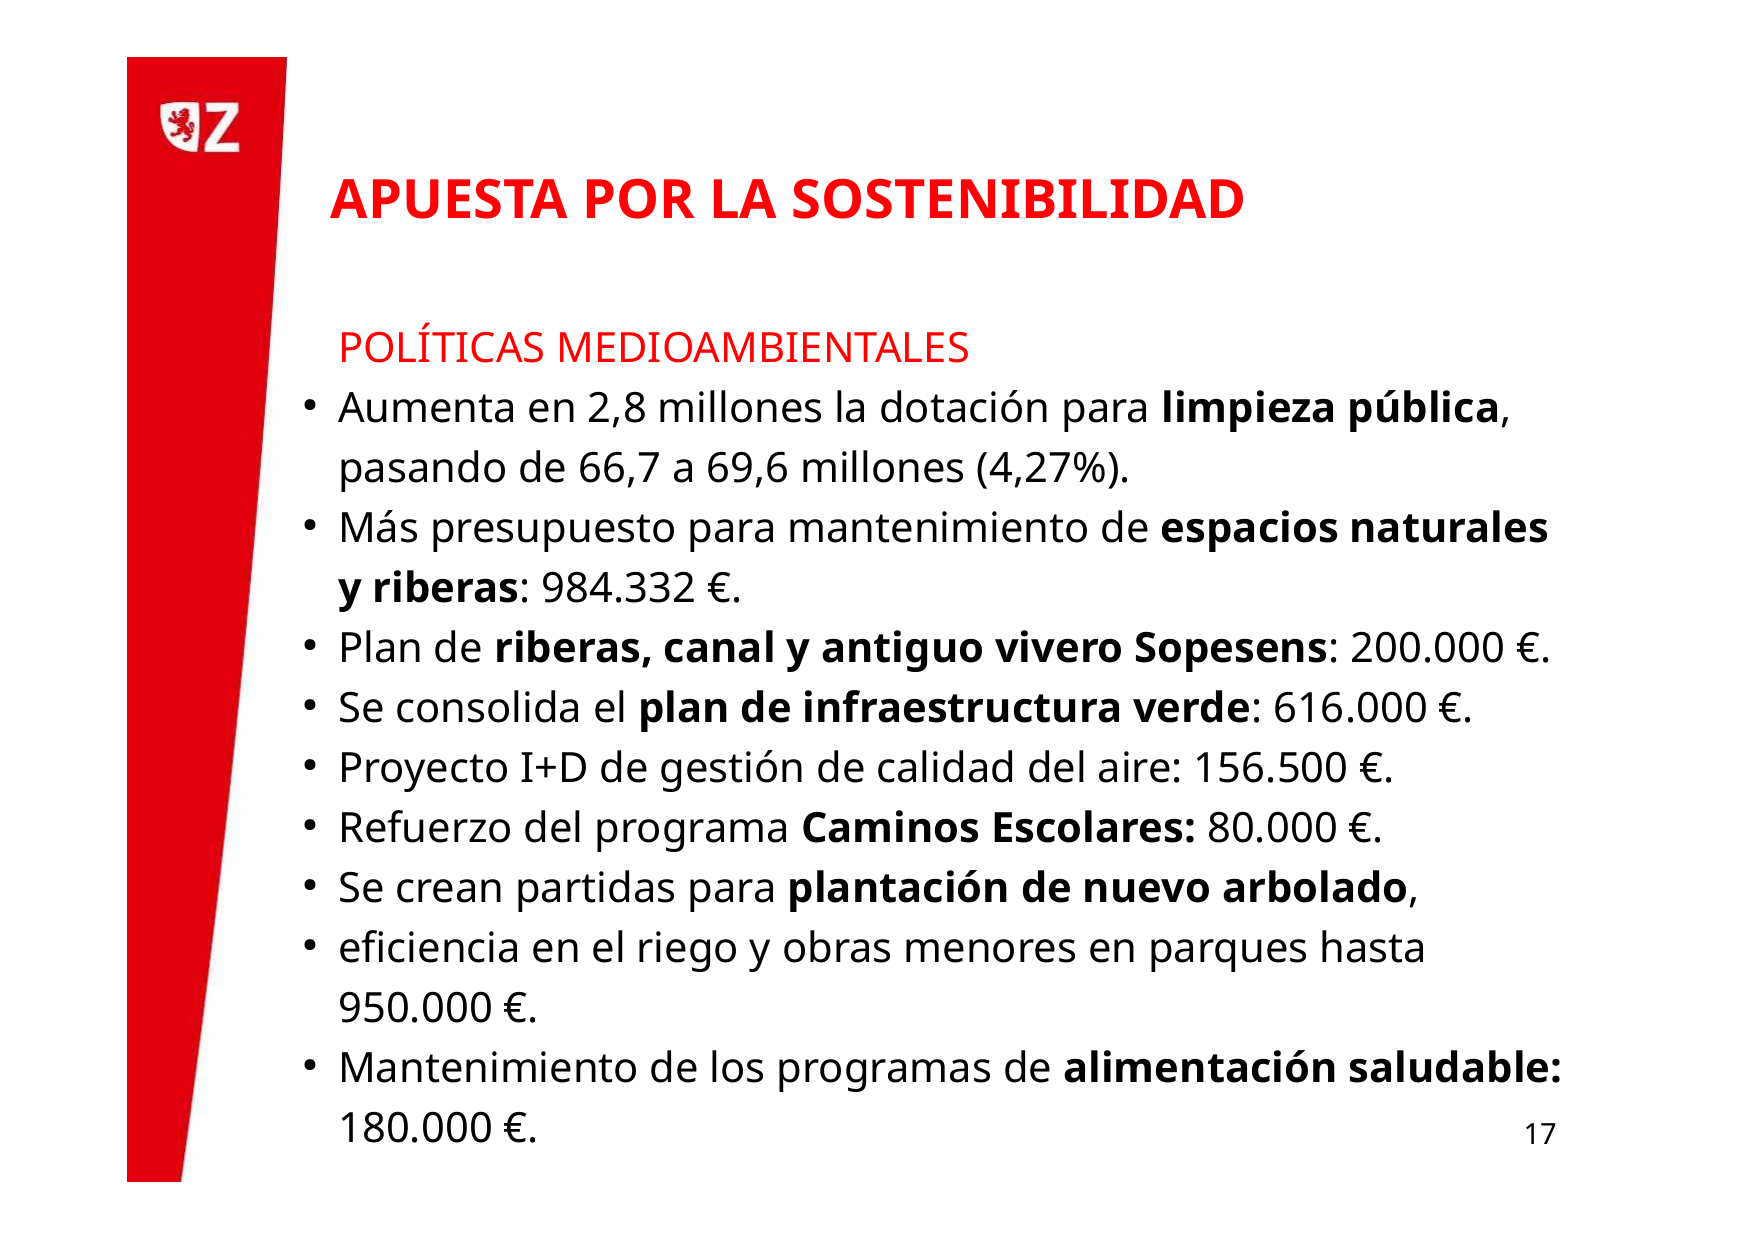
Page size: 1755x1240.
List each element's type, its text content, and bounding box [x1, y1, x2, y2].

text_box APUESTA POR LA SOSTENIBILIDAD [330, 162, 1527, 318]
text_box POLÍTICAS MEDIOAMBIENTALES Aumenta en 2,8 millones la dotación para limpieza pública, pasando de 66,7 a 69,6 millones (4,27%). Más presupuesto para mantenimiento de espacios naturales y riberas: 984.332 €. Plan de riberas, canal y antiguo vivero Sopesens: 200.000 €. Se consolida el plan de infraestructura verde: 616.000 €. Proyecto I+D de gestión de calidad del aire: 156.500 €. Refuerzo del programa Caminos Escolares: 80.000 €. Se crean partidas para plantación de nuevo arbolado, eficiencia en el riego y obras menores en parques hasta 950.000 €. Mantenimiento de los programas de alimentación saludable: 180.000 €. [302, 318, 1577, 1072]
text_box <número> [1523, 1112, 1617, 1151]
picture [127, 57, 288, 1182]
